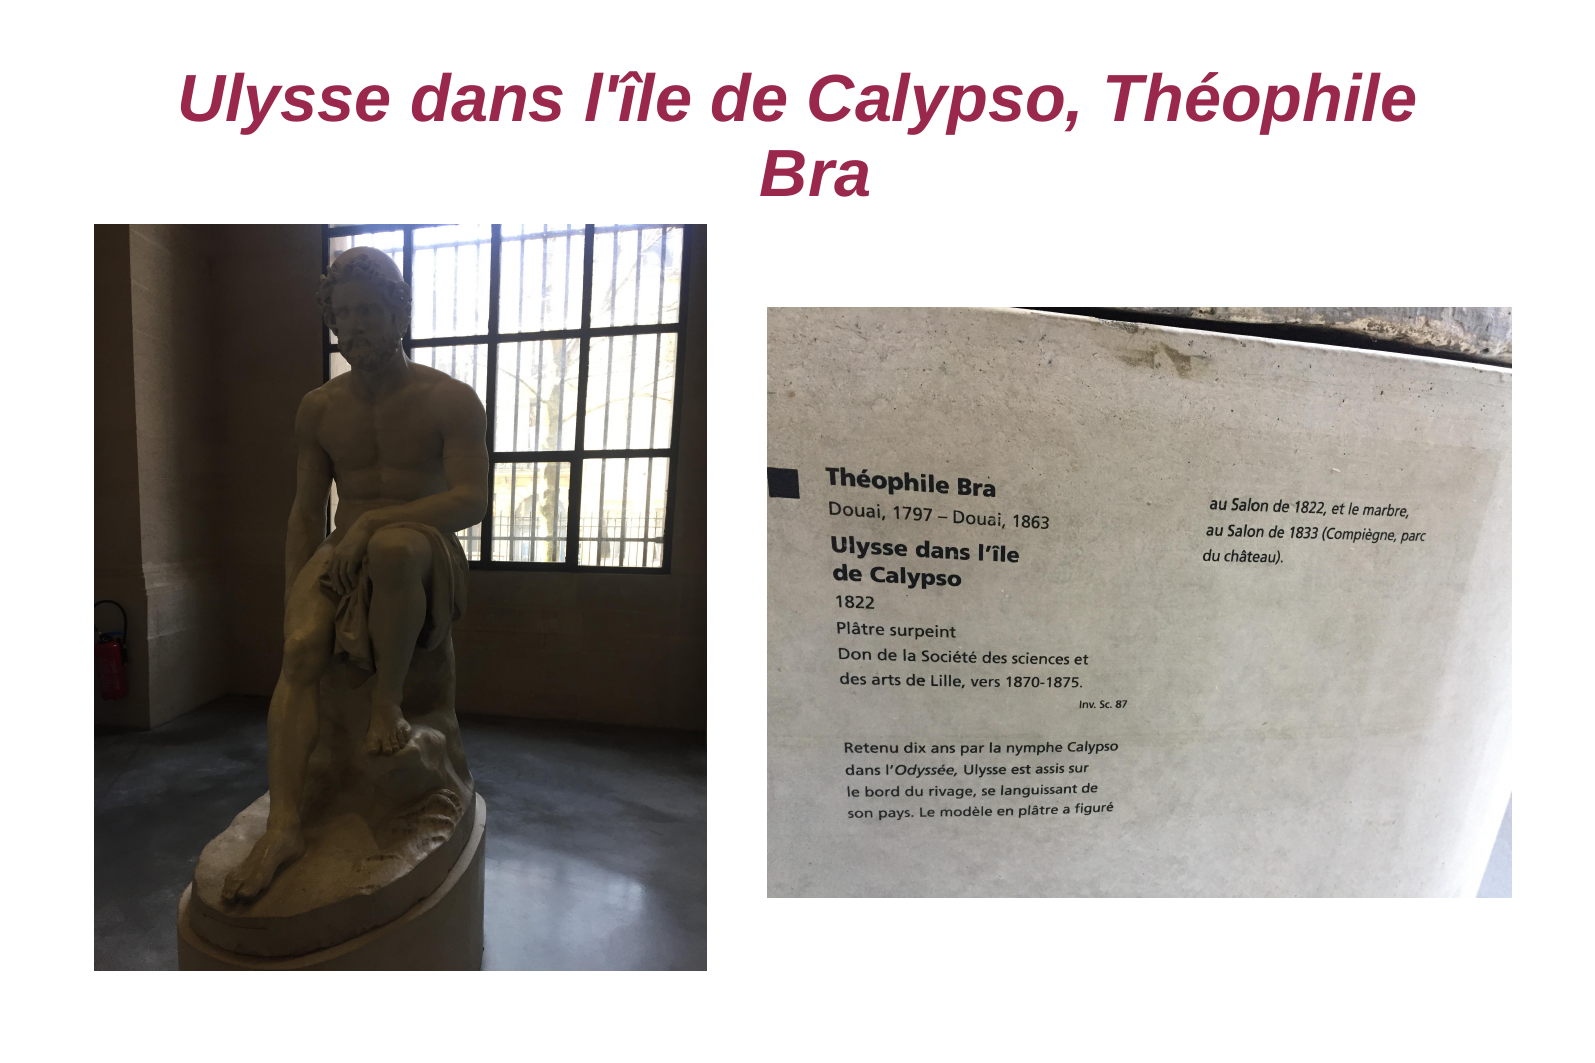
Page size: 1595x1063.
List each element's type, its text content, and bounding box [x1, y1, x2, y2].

picture [767, 307, 1512, 898]
title Ulysse dans l'île de Calypso, Théophile Bra [117, 47, 1479, 225]
picture [94, 224, 707, 971]
